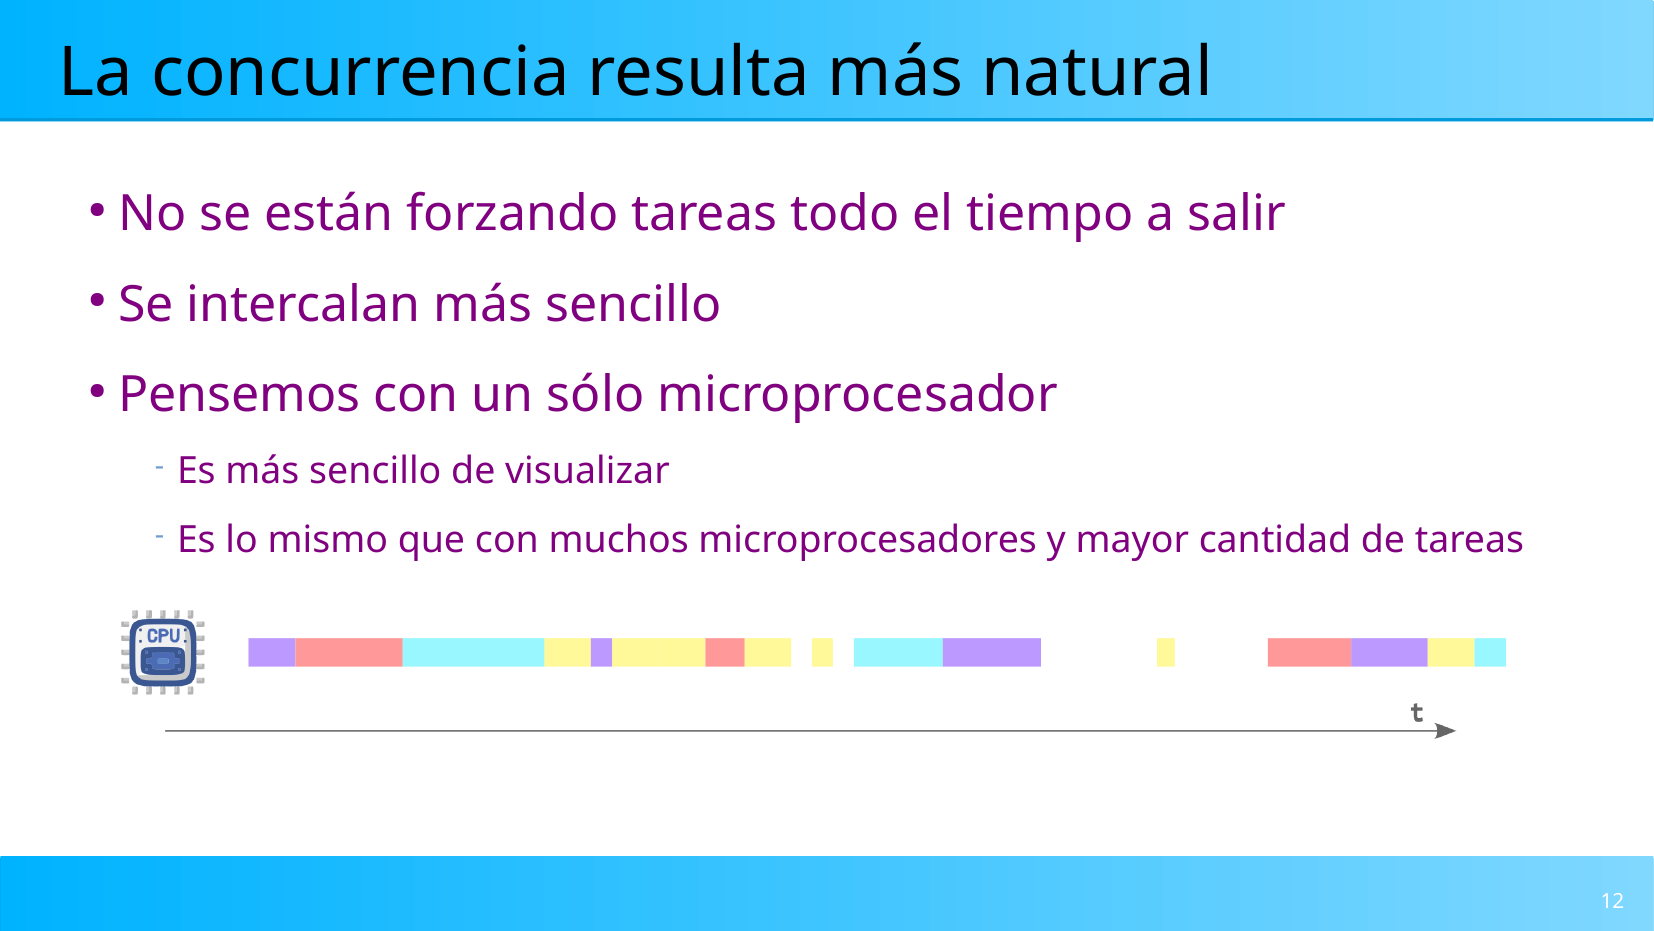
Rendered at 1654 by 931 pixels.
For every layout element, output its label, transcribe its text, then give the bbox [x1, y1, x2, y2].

list No se están forzando tareas todo el tiempo a salir Se intercalan más sencillo Pensemos con un sólo microprocesador Es más sencillo de visualizar Es lo mismo que con muchos microprocesadores y mayor cantidad de tareas [59, 177, 1595, 768]
picture [118, 607, 1506, 739]
title La concurrencia resulta más natural [59, 29, 1595, 108]
